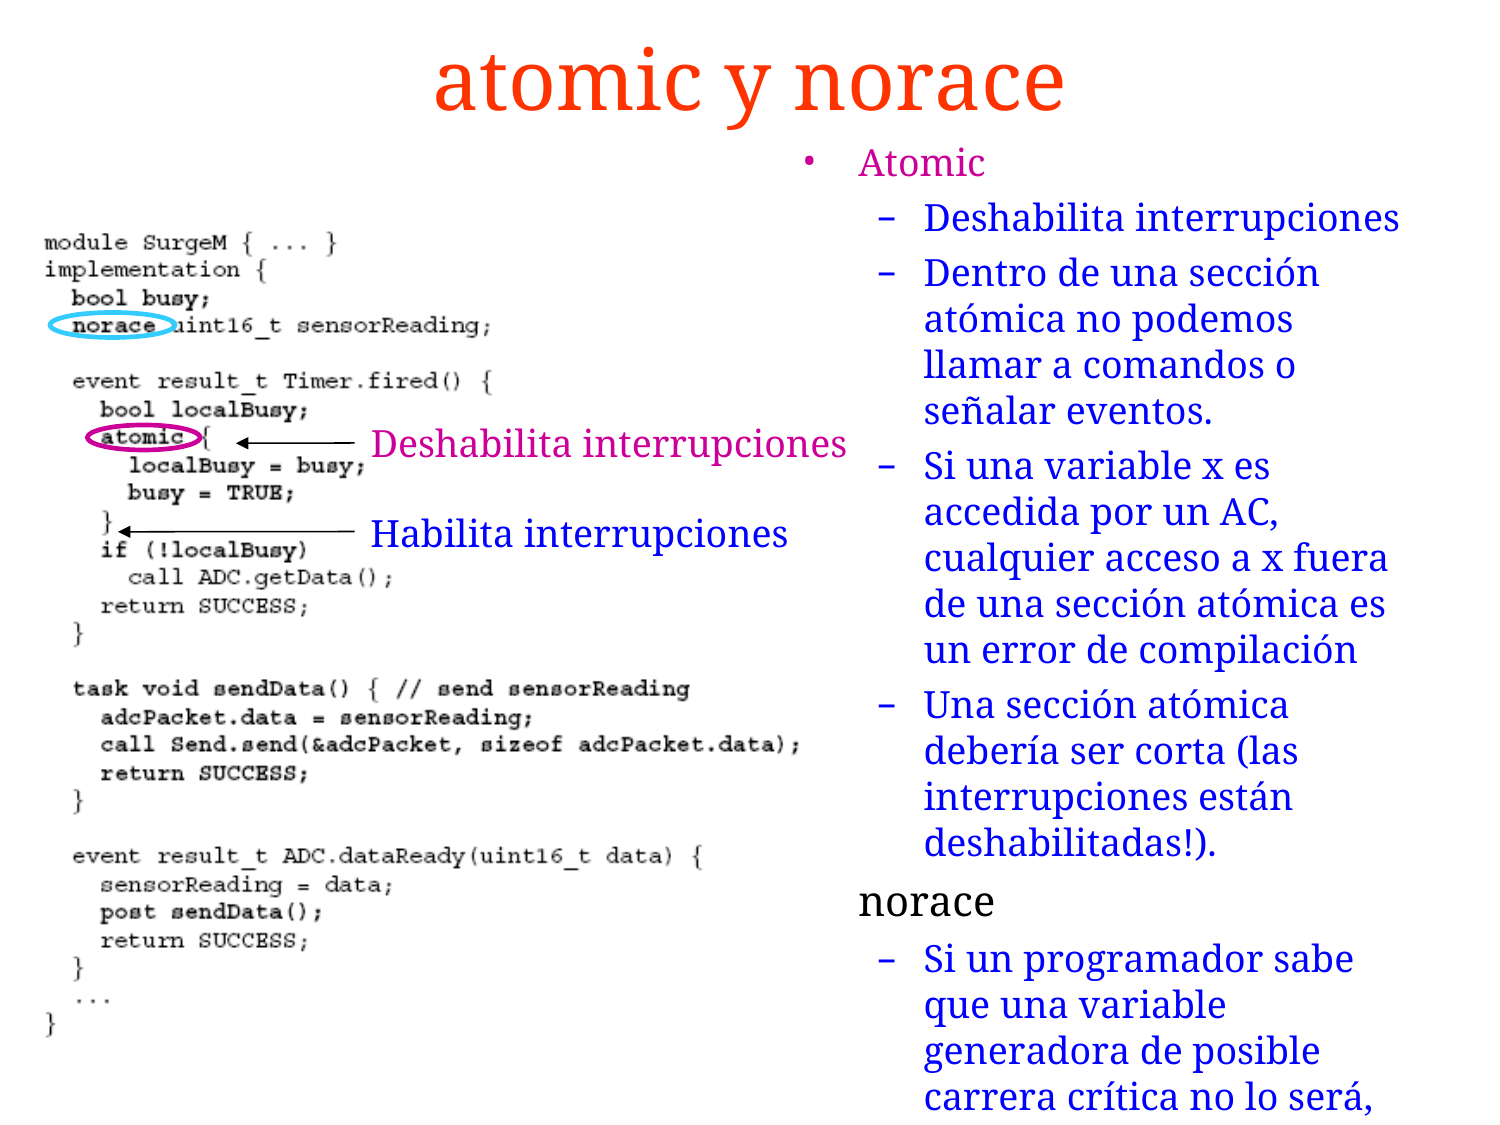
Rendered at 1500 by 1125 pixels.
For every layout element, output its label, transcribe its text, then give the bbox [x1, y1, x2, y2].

picture [0, 187, 838, 1061]
title atomic y norace [75, 0, 1426, 174]
text_box Deshabilita interrupciones [356, 412, 863, 473]
text_box Habilita interrupciones [355, 502, 805, 563]
list Atomic Deshabilita interrupciones Dentro de una sección atómica no podemos llamar a comandos o señalar eventos. Si una variable x es accedida por un AC, cualquier acceso a x fuera de una sección atómica es un error de compilación Una sección atómica debería ser corta (las interrupciones están deshabilitadas!). norace Si un programador sabe que una variable generadora de posible carrera crítica no lo será, la declara norace [787, 131, 1426, 1035]
